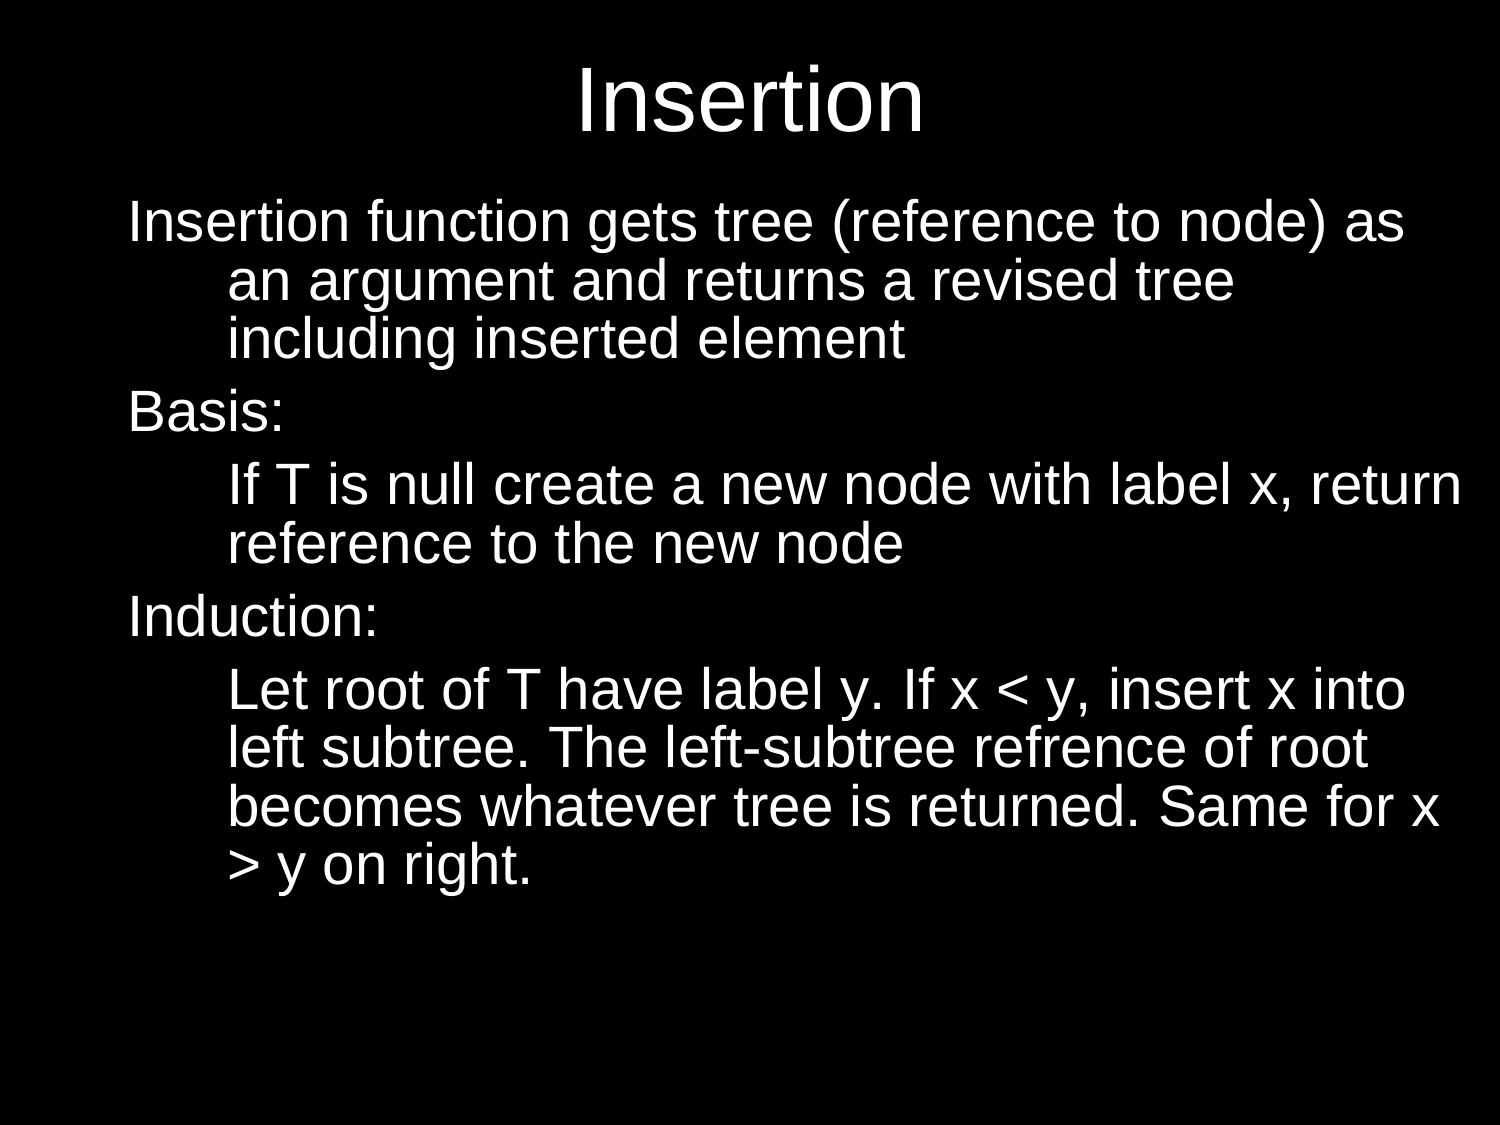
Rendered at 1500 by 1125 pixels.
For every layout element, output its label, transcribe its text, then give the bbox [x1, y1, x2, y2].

title Insertion [22, 37, 1480, 163]
list Insertion function gets tree (reference to node) as an argument and returns a revised tree including inserted element Basis: If T is null create a new node with label x, return reference to the new node Induction: Let root of T have label y. If x < y, insert x into left subtree. The left-subtree refrence of root becomes whatever tree is returned. Same for x > y on right. [112, 187, 1482, 1026]
